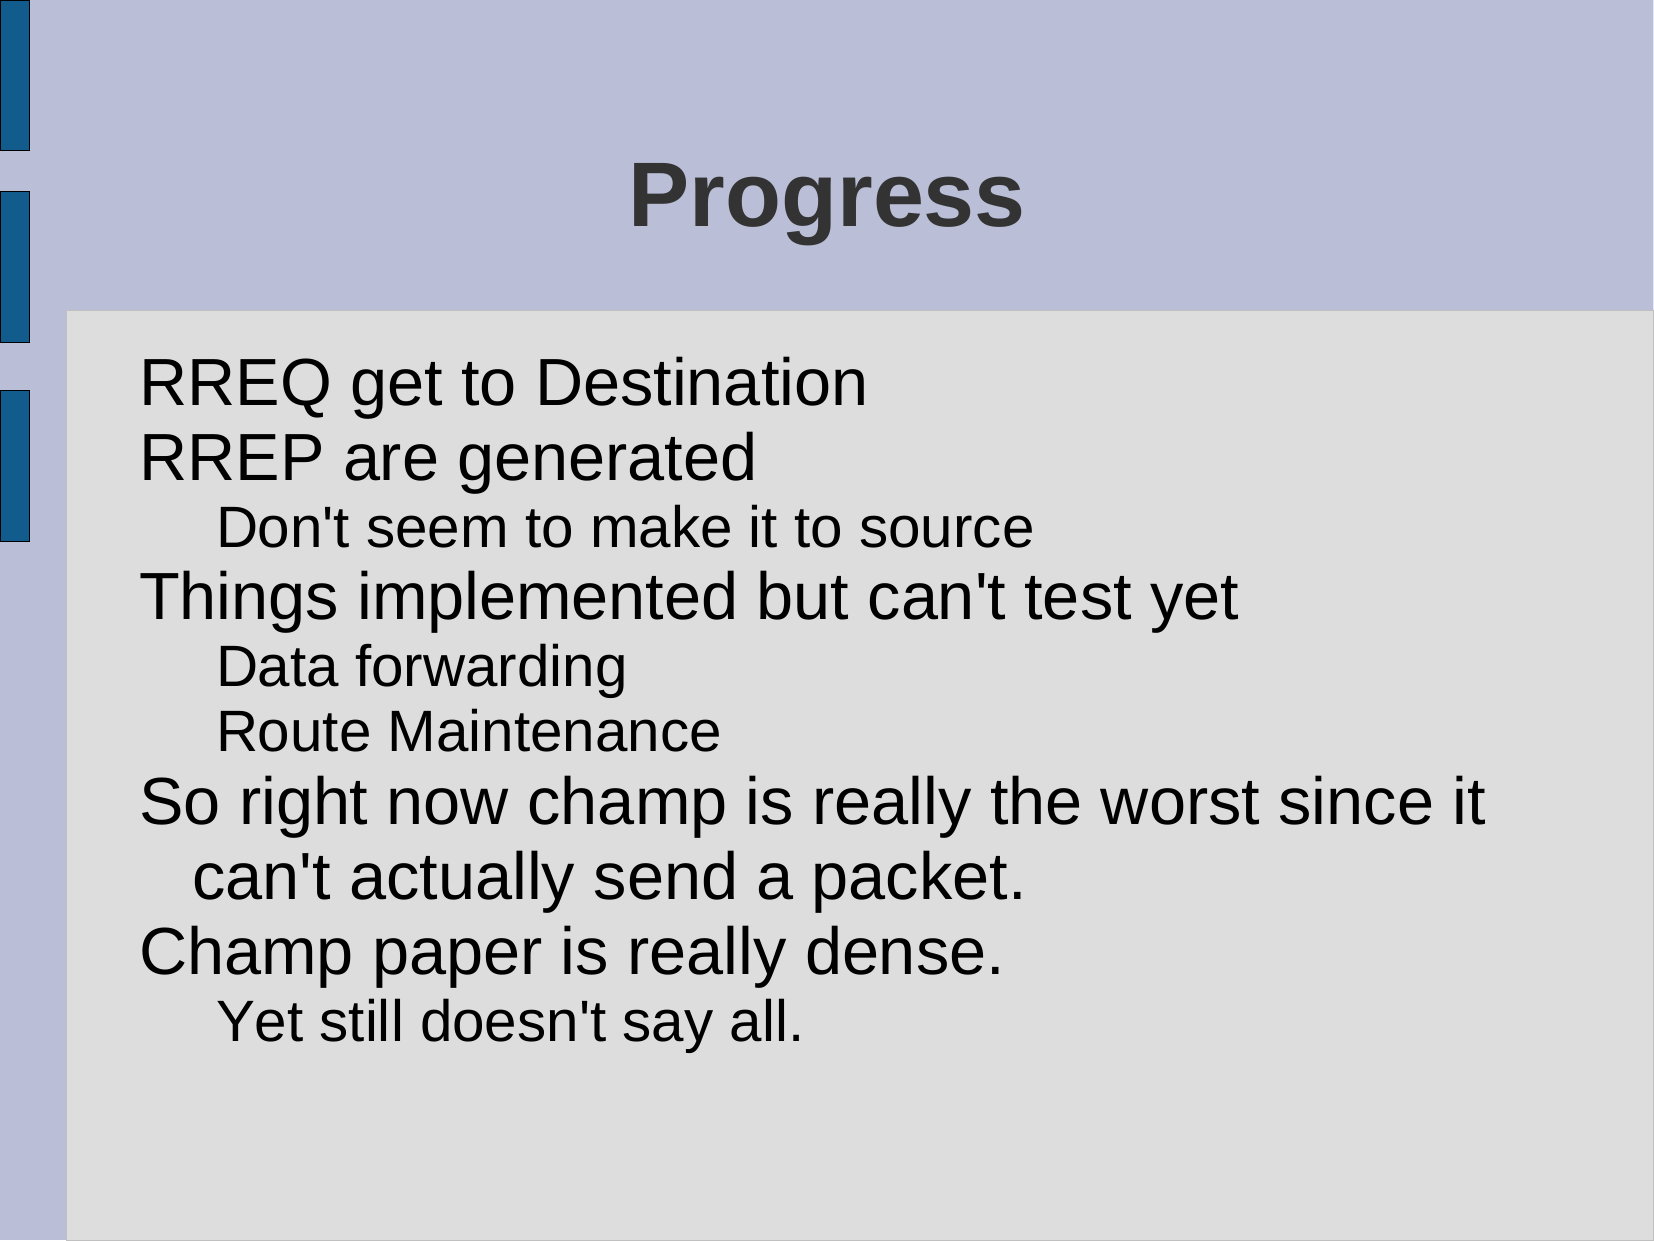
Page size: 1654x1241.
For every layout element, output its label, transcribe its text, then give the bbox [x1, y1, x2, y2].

list RREQ get to Destination RREP are generated Don't seem to make it to source Things implemented but can't test yet Data forwarding Route Maintenance So right now champ is really the worst since it can't actually send a packet. Champ paper is really dense. Yet still doesn't say all. [121, 344, 1534, 1112]
title Progress [121, 98, 1534, 291]
